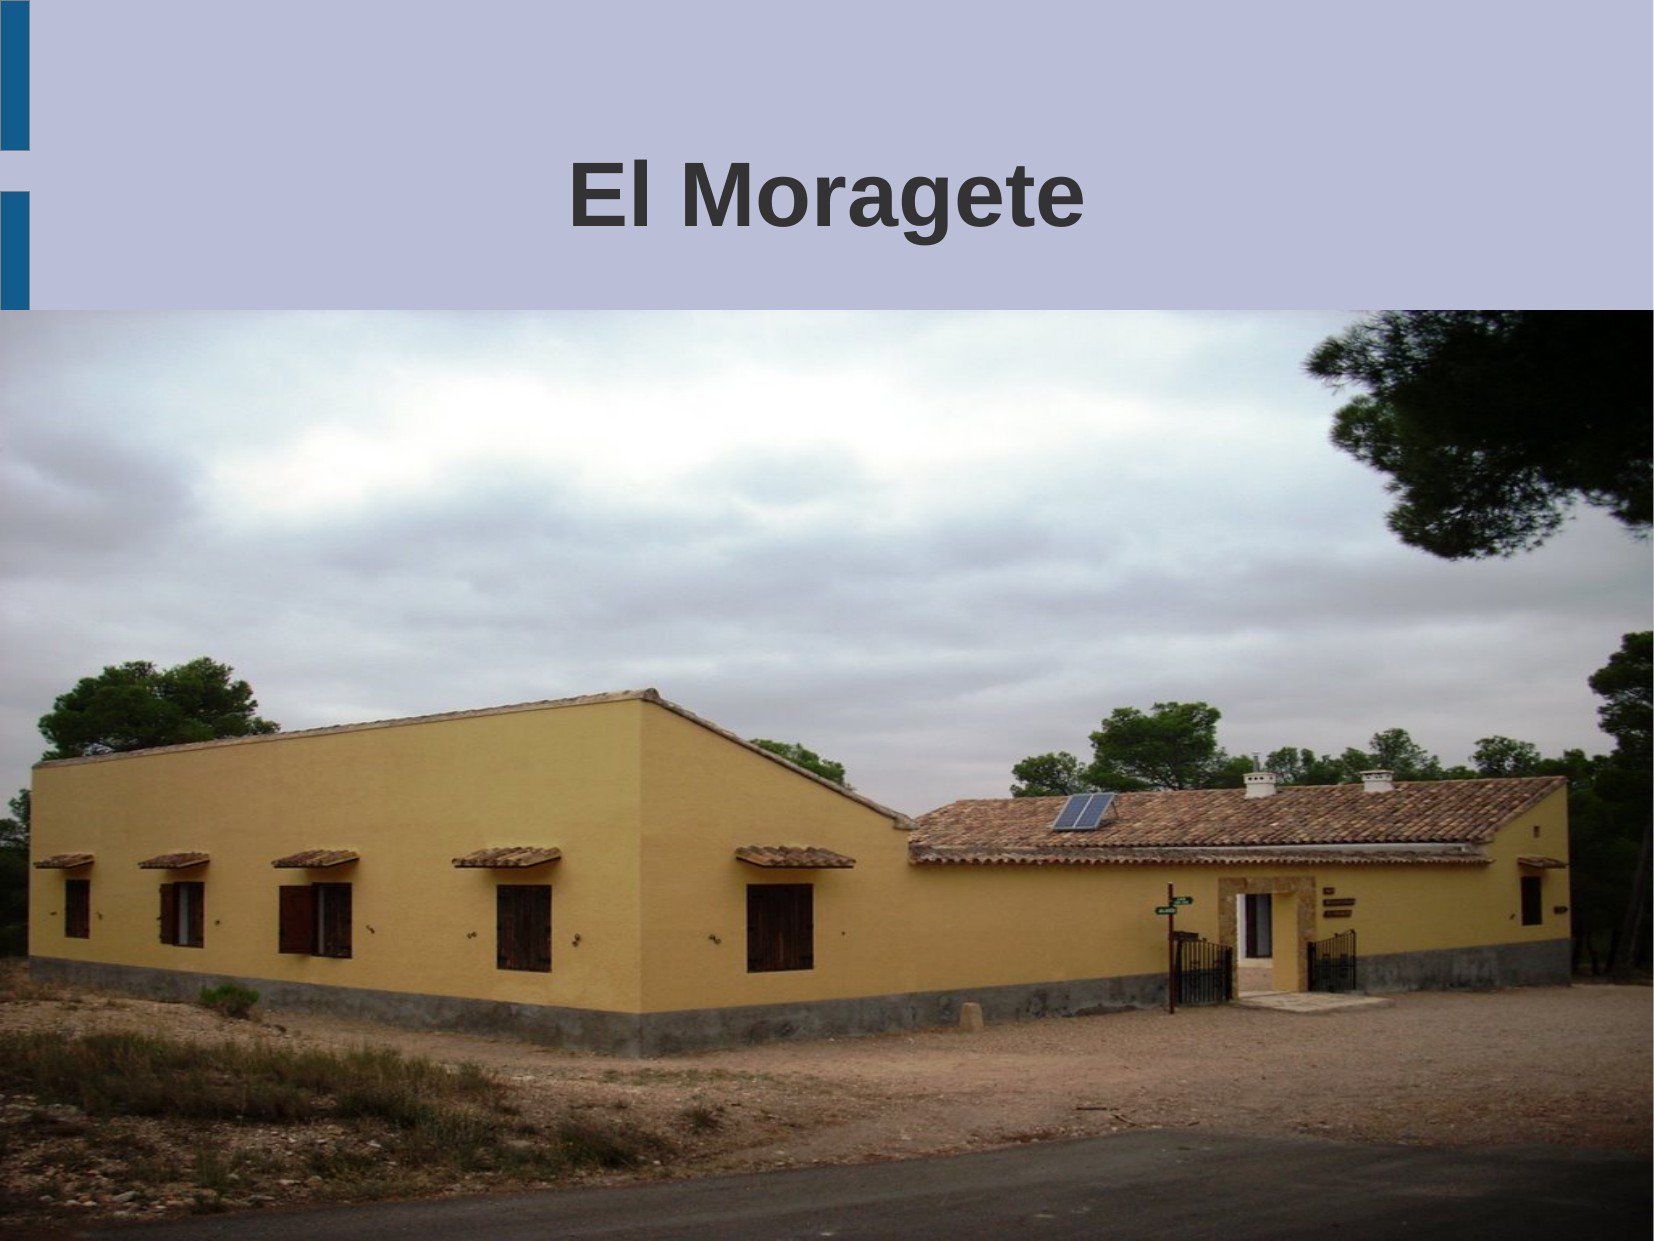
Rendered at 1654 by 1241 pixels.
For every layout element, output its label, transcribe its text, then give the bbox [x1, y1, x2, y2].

title El Moragete [121, 91, 1534, 299]
picture [0, 310, 1654, 1241]
